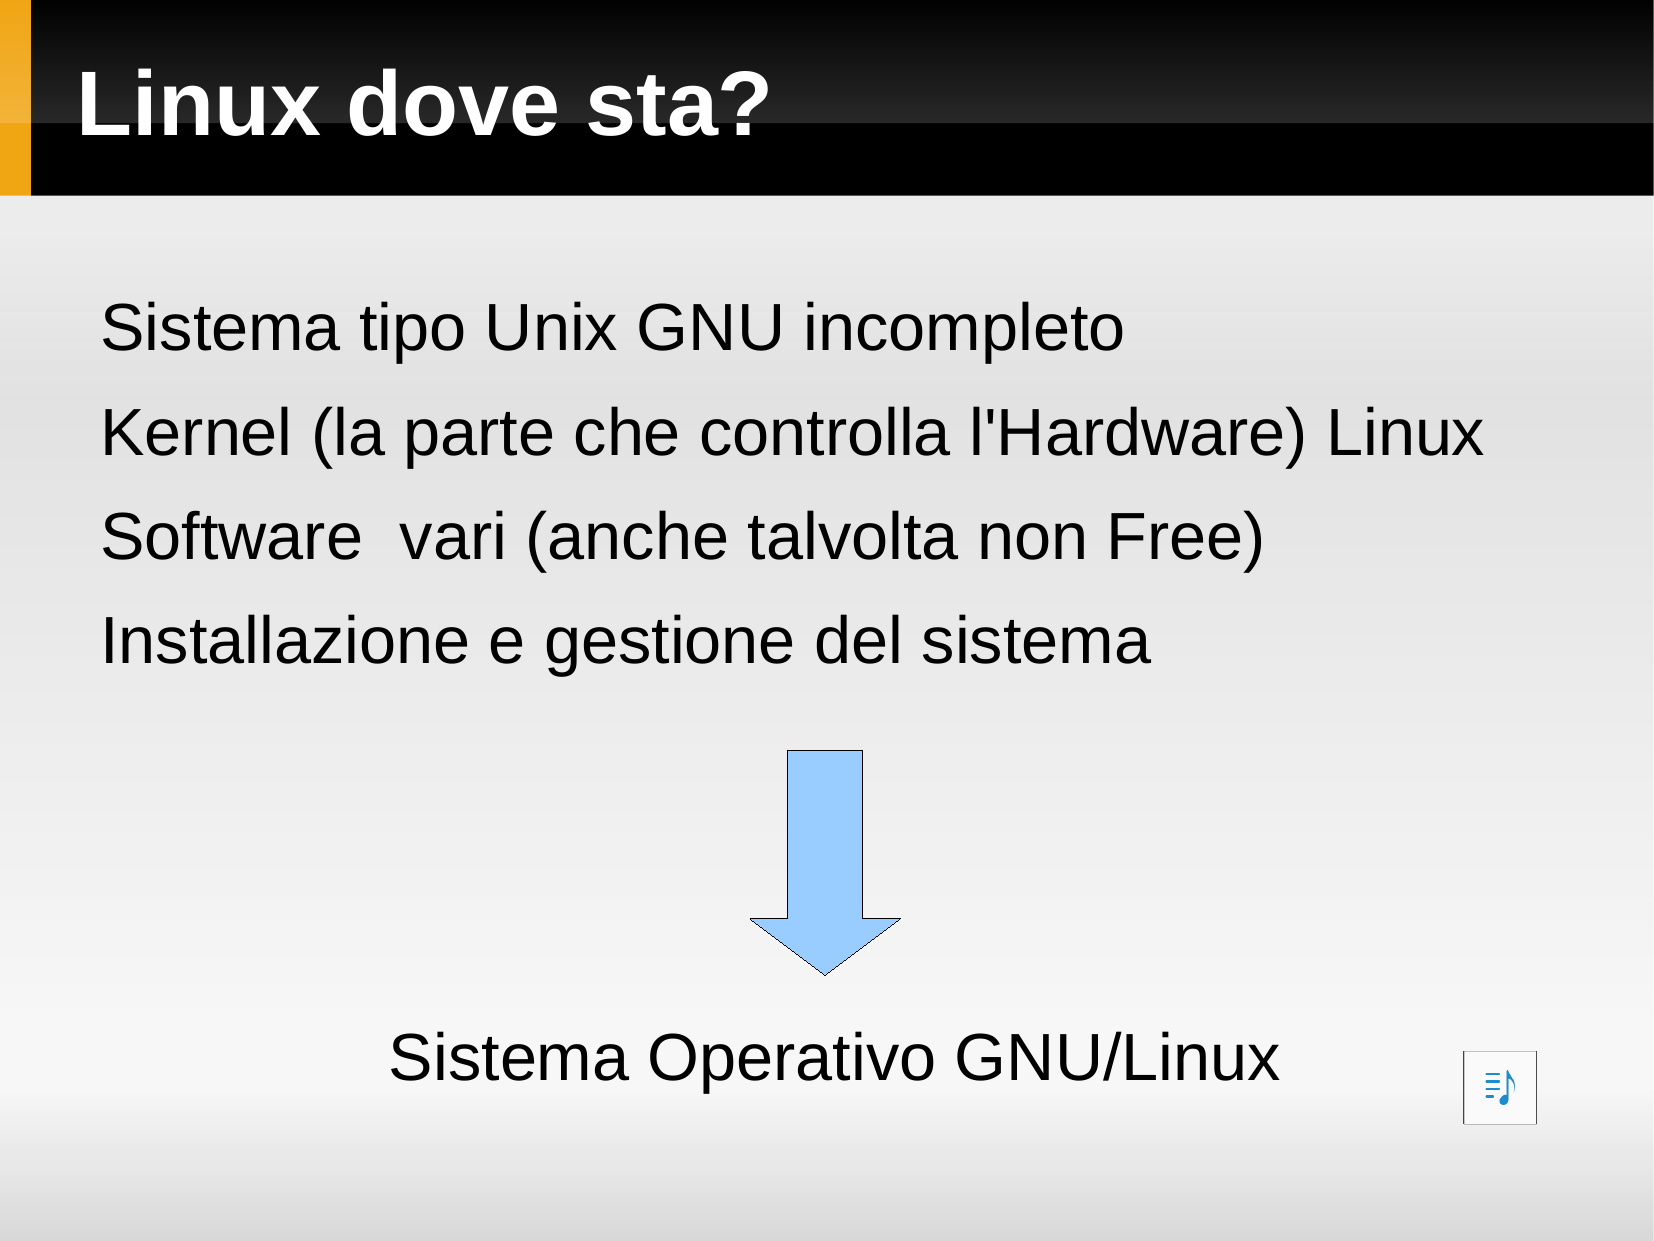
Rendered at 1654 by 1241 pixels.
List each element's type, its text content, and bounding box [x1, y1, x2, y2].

title Linux dove sta? [76, 7, 1565, 200]
list Sistema tipo Unix GNU incompleto Kernel (la parte che controlla l'Hardware) Linux Software vari (anche talvolta non Free) Installazione e gestione del sistema Sistema Operativo GNU/Linux [82, 290, 1571, 1096]
text_box [1462, 1050, 1538, 1126]
picture [0, 0, 1654, 1241]
text_box [750, 750, 901, 976]
